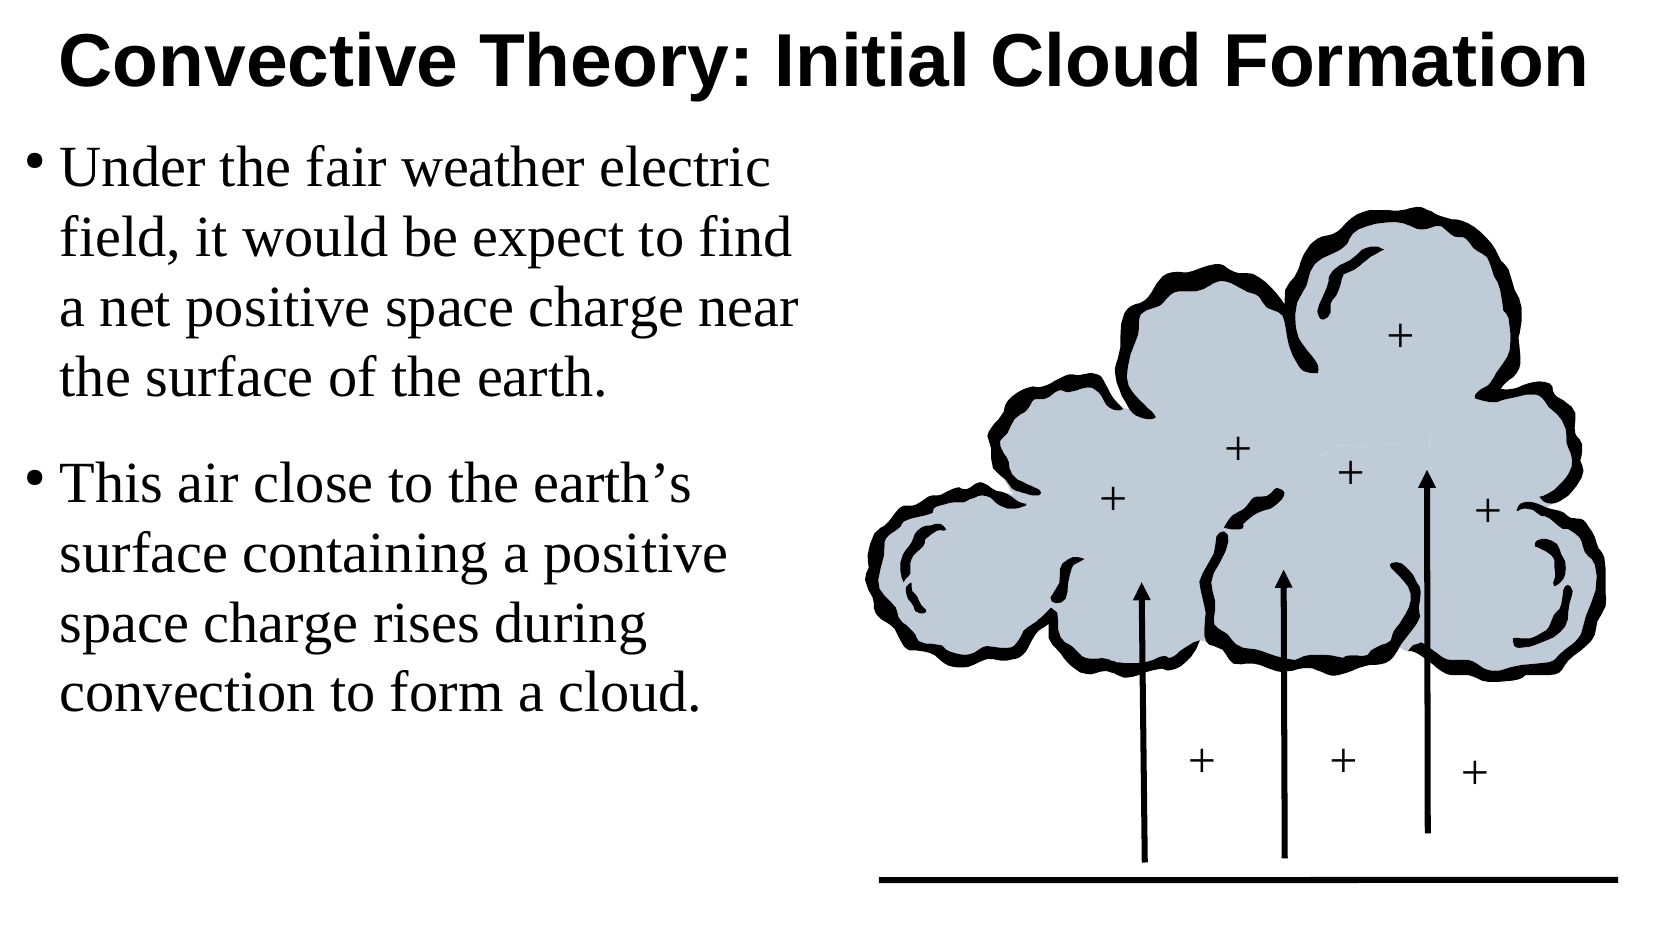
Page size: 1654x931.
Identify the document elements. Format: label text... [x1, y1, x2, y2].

text_box + [1084, 457, 1160, 533]
text_box + [1459, 469, 1510, 546]
text_box + [1371, 294, 1447, 371]
title Convective Theory: Initial Cloud Formation [0, 5, 1654, 107]
text_box + [1321, 432, 1385, 508]
picture [859, 203, 1610, 686]
text_box + [1209, 407, 1285, 483]
text_box + [1446, 732, 1534, 808]
text_box + [1314, 719, 1390, 796]
text_box Under the fair weather electric field, it would be expect to find a net positive space charge near the surface of the earth. This air close to the earth’s surface containing a positive space charge rises during convection to form a cloud. [0, 120, 826, 732]
text_box + [1173, 719, 1236, 796]
